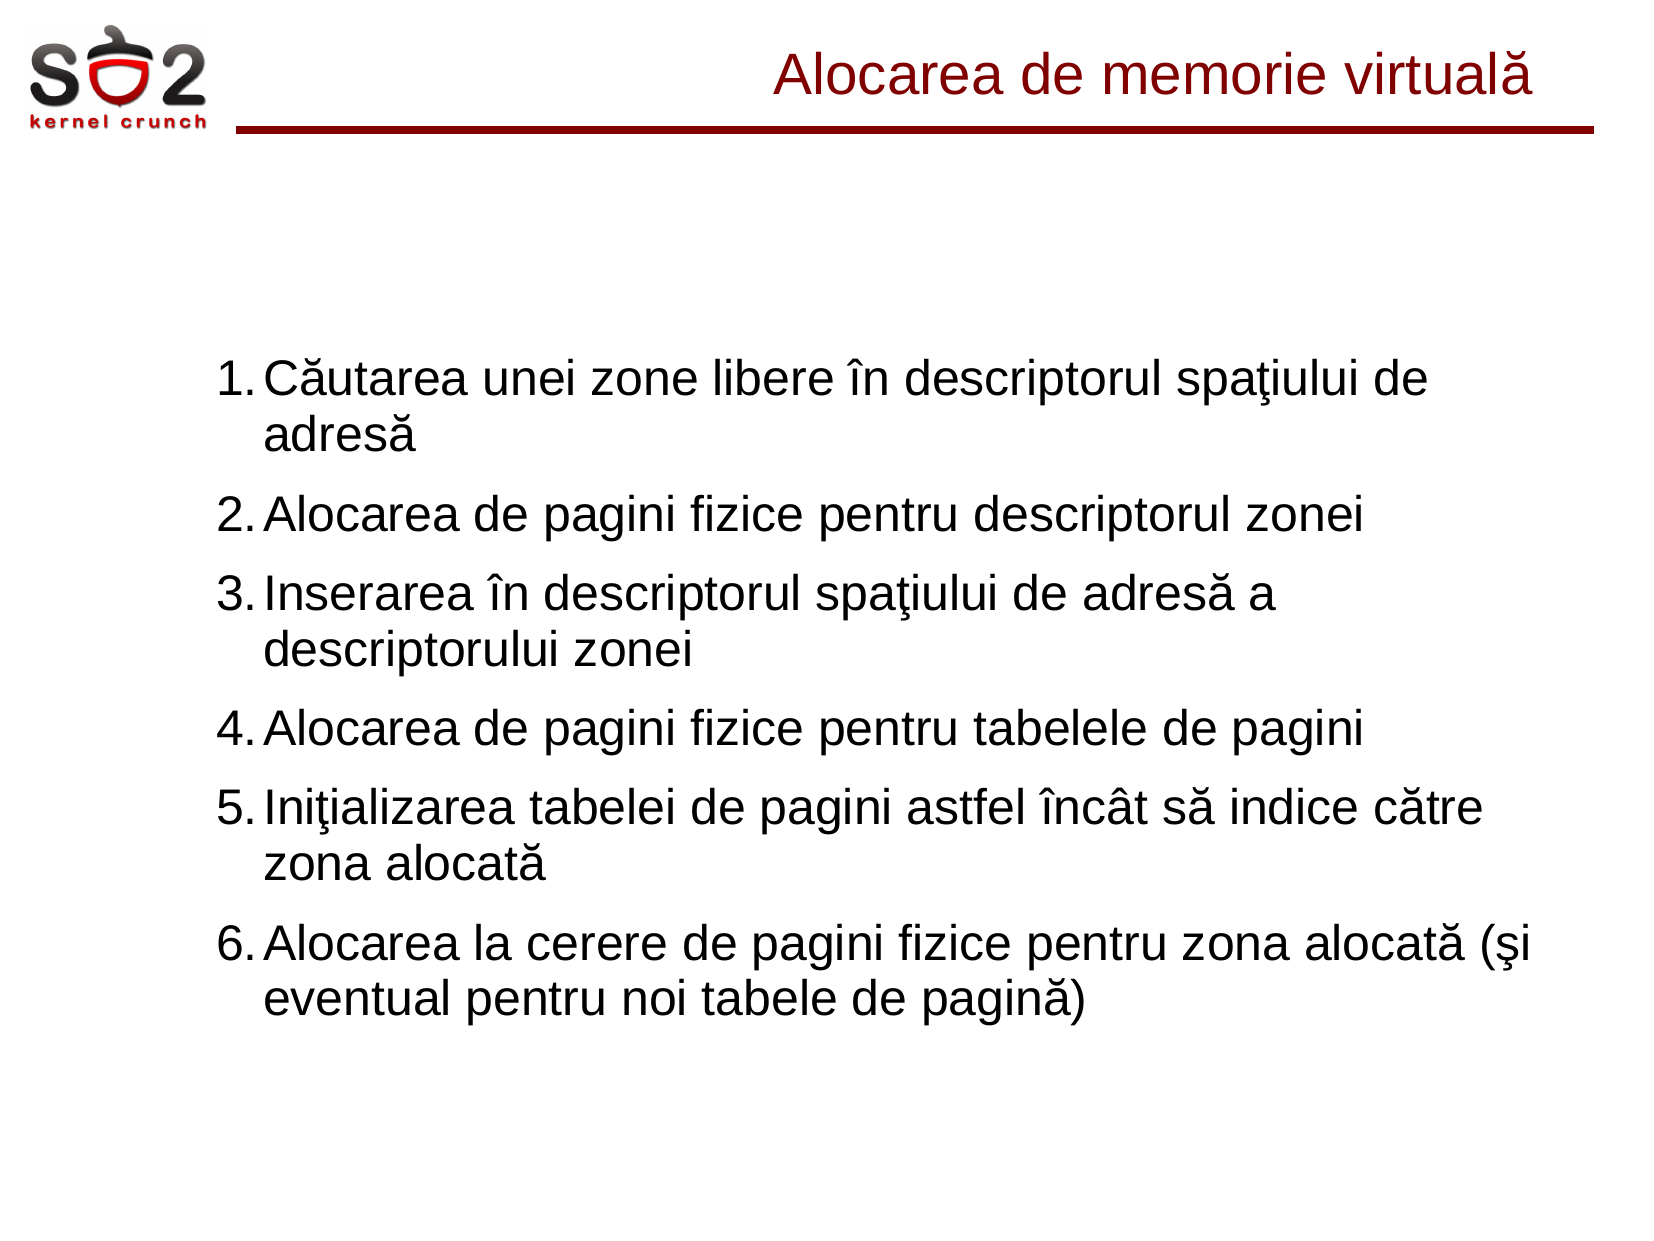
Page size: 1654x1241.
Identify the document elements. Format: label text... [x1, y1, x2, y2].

list Căutarea unei zone libere în descriptorul spaţiului de adresă Alocarea de pagini fizice pentru descriptorul zonei Inserarea în descriptorul spaţiului de adresă a descriptorului zonei Alocarea de pagini fizice pentru tabelele de pagini Iniţializarea tabelei de pagini astfel încât să indice către zona alocată Alocarea la cerere de pagini fizice pentru zona alocată (şi eventual pentru noi tabele de pagină) [121, 297, 1534, 1079]
picture [29, 23, 121, 130]
title Alocarea de memorie virtuală [121, 0, 1534, 148]
